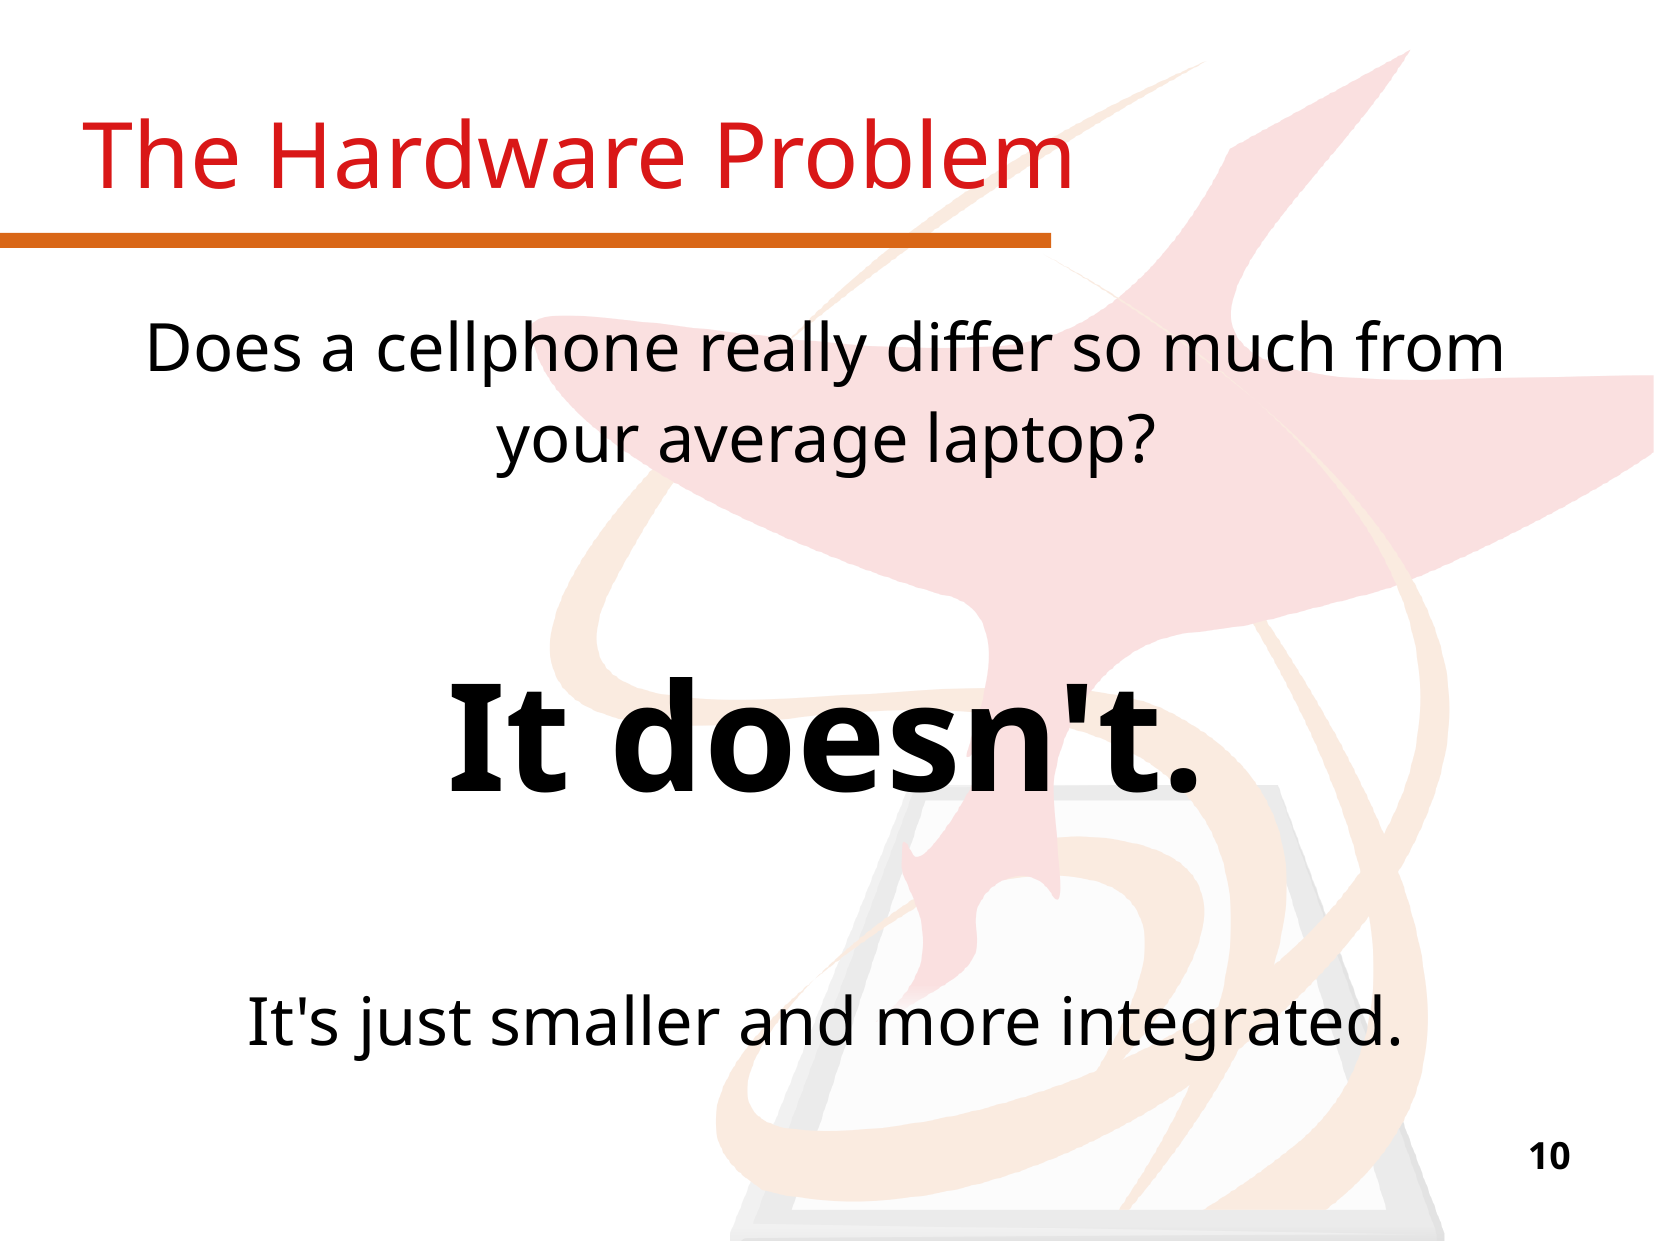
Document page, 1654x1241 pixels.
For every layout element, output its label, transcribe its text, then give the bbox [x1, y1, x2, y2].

list Does a cellphone really differ so much from your average laptop? It doesn't. It's just smaller and more integrated. [82, 290, 1571, 1075]
picture [531, 49, 1654, 1241]
title The Hardware Problem [82, 49, 1571, 257]
